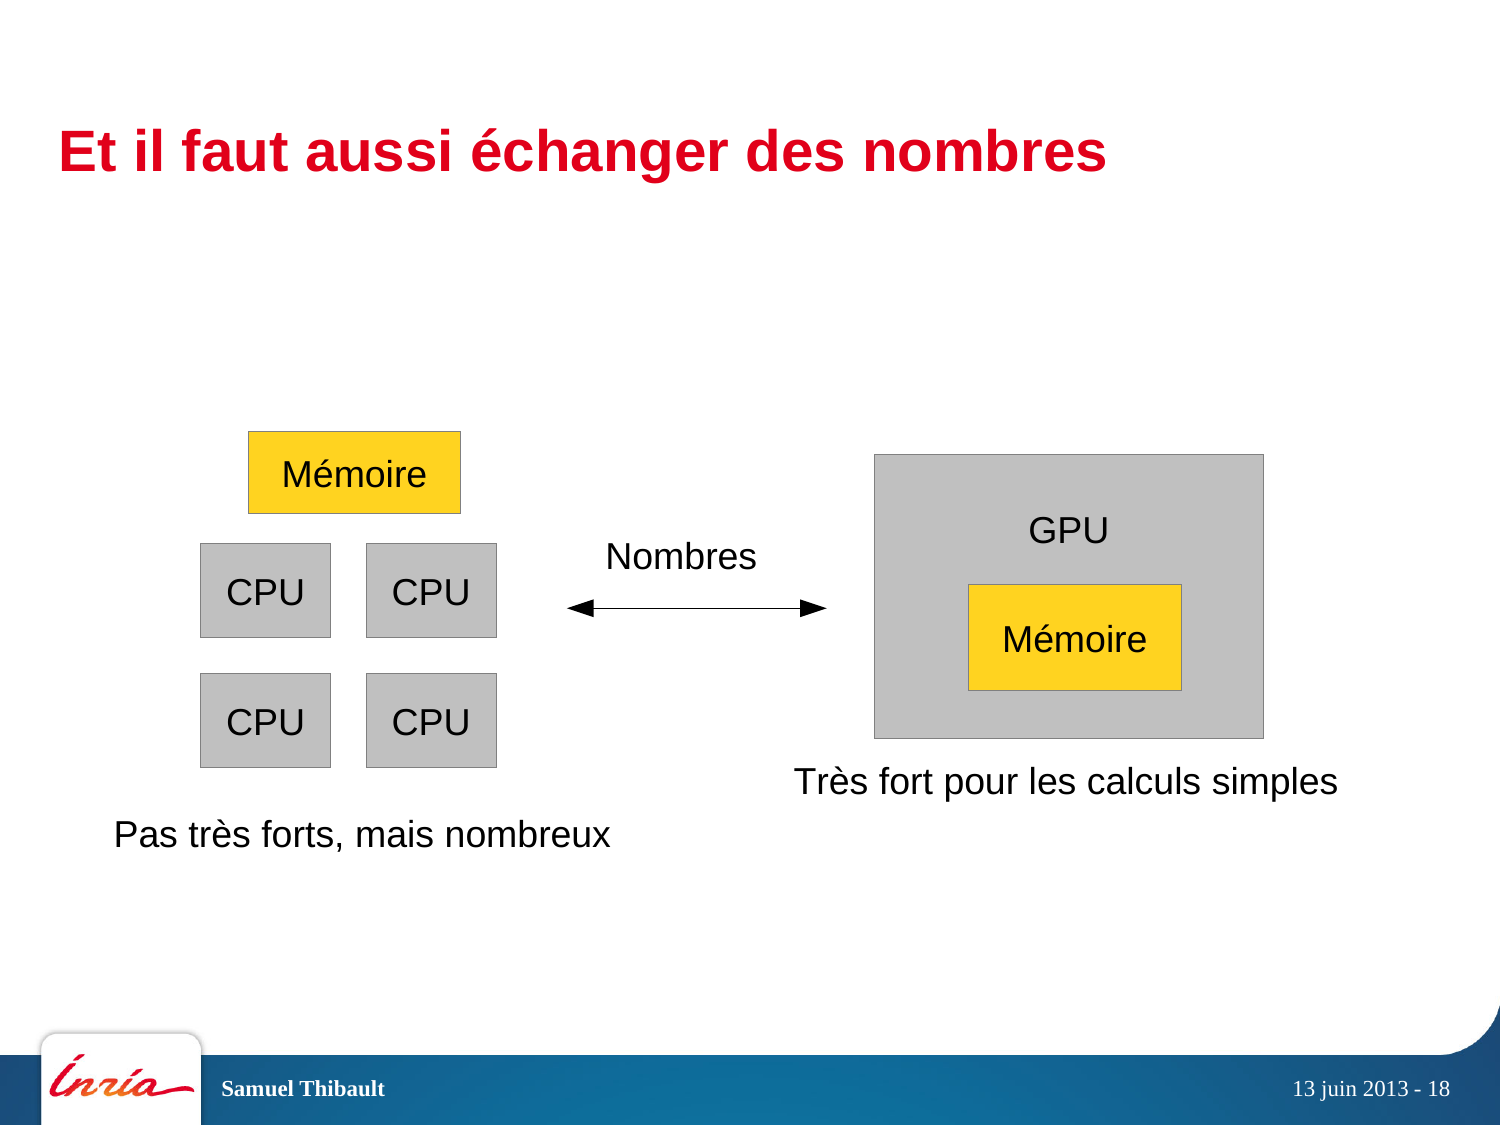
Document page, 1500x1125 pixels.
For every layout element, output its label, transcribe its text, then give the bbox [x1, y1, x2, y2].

text_box CPU [200, 543, 331, 638]
text_box CPU [366, 673, 497, 768]
text_box Nombres [590, 524, 772, 585]
picture [0, 947, 1500, 1125]
text_box Très fort pour les calculs simples [778, 749, 1355, 810]
text_box Pas très forts, mais nombreux [98, 802, 627, 863]
title Et il faut aussi échanger des nombres [59, 59, 1477, 237]
text_box Mémoire [248, 431, 461, 514]
text_box CPU [200, 673, 331, 768]
text_box GPU [874, 454, 1264, 739]
text_box CPU [366, 543, 497, 638]
text_box Mémoire [968, 584, 1182, 691]
